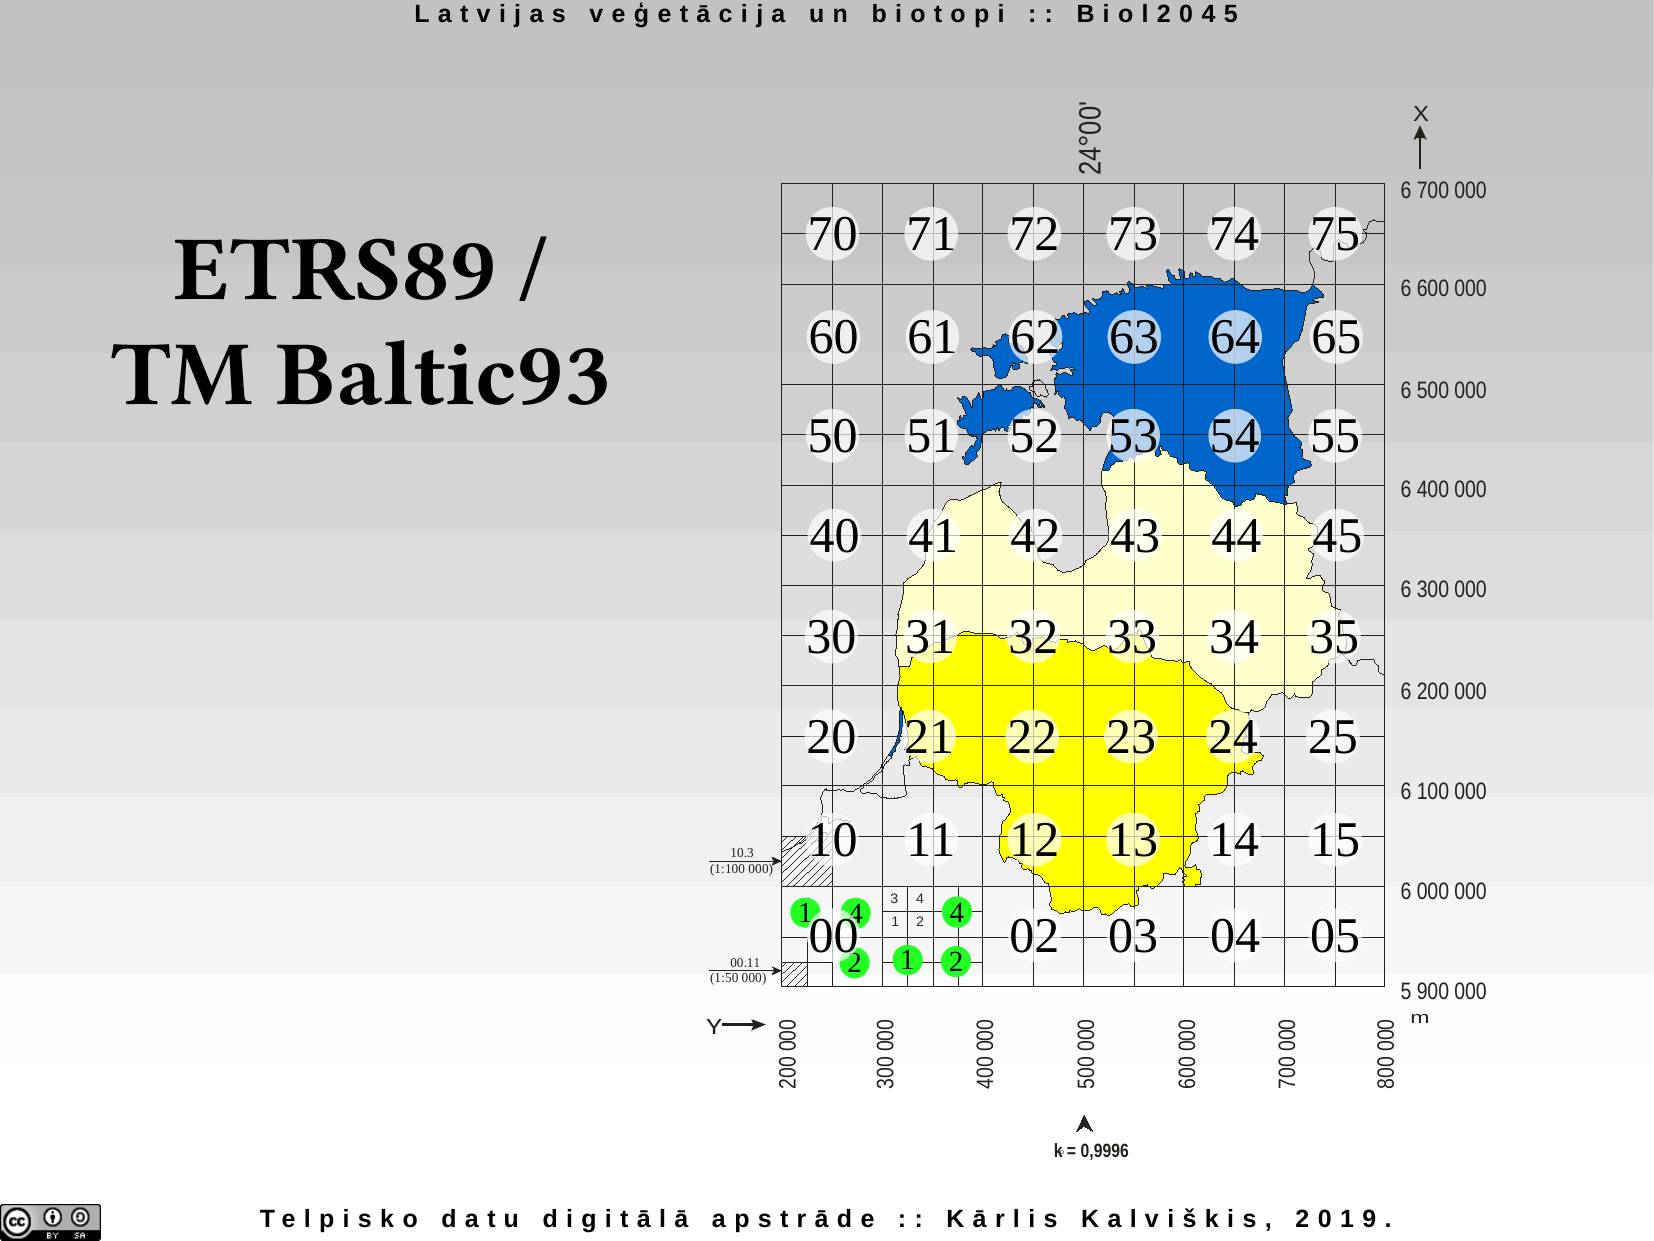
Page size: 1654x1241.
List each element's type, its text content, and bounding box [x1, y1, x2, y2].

text_box [1184, 270, 1234, 284]
text_box [1084, 636, 1134, 685]
text_box [1184, 686, 1234, 736]
text_box [1184, 285, 1234, 384]
text_box 10.3 [730, 845, 754, 861]
text_box 60 [806, 310, 861, 364]
text_box [1084, 887, 1134, 916]
text_box [1054, 385, 1083, 423]
text_box 14 [1207, 812, 1262, 867]
text_box [983, 686, 1033, 736]
text_box [1285, 586, 1335, 635]
text_box [1184, 385, 1234, 434]
text_box [772, 856, 782, 866]
text_box [1235, 586, 1284, 635]
text_box [722, 1019, 766, 1031]
text_box 6 700 000 [1400, 176, 1521, 204]
text_box [934, 686, 982, 736]
text_box [1135, 486, 1183, 535]
text_box 23 [1104, 709, 1158, 764]
text_box 10 [805, 812, 860, 867]
text_box [1285, 636, 1329, 685]
text_box [1135, 636, 1183, 685]
text_box [1184, 435, 1234, 485]
text_box 400 000 [970, 991, 999, 1090]
text_box [983, 536, 1033, 585]
text_box 40 [807, 508, 862, 562]
text_box 62 [1008, 310, 1063, 364]
text_box [970, 347, 982, 357]
text_box [903, 561, 933, 585]
text_box 63 [1107, 310, 1162, 364]
text_box [1184, 536, 1234, 585]
text_box [1285, 435, 1312, 485]
text_box [998, 837, 1016, 863]
text_box [1034, 686, 1083, 736]
text_box [983, 586, 1033, 635]
text_box [1084, 540, 1134, 585]
text_box 05 [1308, 908, 1363, 963]
text_box [1184, 786, 1227, 836]
text_box [1235, 636, 1284, 685]
text_box 45 [1310, 508, 1365, 562]
text_box 61 [905, 310, 960, 364]
text_box [1235, 752, 1264, 775]
text_box 54 [1214, 408, 1262, 463]
text_box (1:100 000) [709, 861, 773, 877]
text_box 6 400 000 [1400, 475, 1521, 504]
text_box [942, 490, 982, 535]
text_box [1413, 128, 1427, 169]
text_box [1034, 397, 1045, 408]
text_box 2 [916, 914, 925, 930]
text_box 30 [809, 609, 859, 664]
text_box [888, 686, 933, 757]
text_box 41 [906, 508, 961, 562]
text_box [1285, 536, 1325, 585]
text_box [1235, 385, 1284, 434]
text_box [1184, 737, 1234, 785]
text_box [1034, 786, 1083, 836]
text_box (1:50 000) [709, 970, 767, 986]
text_box 700 000 [1272, 991, 1301, 1090]
text_box 03 [1106, 908, 1161, 963]
text_box 12 [1007, 812, 1062, 867]
text_box 43 [1108, 508, 1163, 562]
text_box 00.11 [730, 955, 761, 970]
text_box 71 [904, 206, 959, 261]
text_box [1285, 385, 1294, 434]
text_box 200 000 [773, 991, 801, 1090]
text_box [1135, 786, 1183, 836]
text_box [962, 435, 982, 465]
text_box [1235, 686, 1284, 714]
text_box 6 000 000 [1400, 877, 1521, 906]
text_box 1 [892, 944, 923, 976]
text_box 6 300 000 [1400, 575, 1521, 604]
text_box [983, 486, 1017, 535]
text_box [934, 636, 982, 685]
text_box [1034, 586, 1083, 635]
text_box 800 000 [1371, 991, 1400, 1090]
text_box [1166, 268, 1183, 284]
text_box 13 [1106, 812, 1161, 867]
text_box [1184, 586, 1234, 635]
text_box 72 [1007, 206, 1062, 261]
text_box 4 [841, 897, 871, 929]
text_box [1135, 686, 1183, 736]
text_box 42 [1008, 508, 1063, 562]
text_box 300 000 [871, 991, 899, 1090]
text_box [1034, 737, 1083, 785]
text_box [934, 737, 982, 785]
text_box [1084, 285, 1134, 384]
text_box [1235, 536, 1284, 585]
text_box 21 [907, 709, 956, 764]
text_box 30 [804, 622, 825, 651]
text_box [1135, 536, 1183, 585]
text_box 1 [790, 897, 821, 928]
text_box 51 [904, 408, 959, 463]
text_box [1084, 686, 1134, 736]
text_box 53 [1106, 408, 1161, 463]
text_box 55 [1308, 408, 1363, 463]
text_box [983, 737, 1033, 785]
text_box 32 [1006, 609, 1061, 664]
text_box [1034, 561, 1083, 585]
text_box 25 [1311, 709, 1360, 764]
text_box [993, 786, 1033, 836]
text_box 6 500 000 [1400, 375, 1521, 404]
text_box [1019, 863, 1033, 874]
text_box [1135, 837, 1183, 886]
text_box 73 [1106, 206, 1161, 261]
text_box 2 [940, 946, 972, 978]
text_box [1184, 837, 1202, 886]
text_box [1135, 887, 1139, 906]
text_box [934, 586, 982, 635]
text_box [1235, 435, 1284, 485]
title ETRS89 / TM Baltic93 [0, 179, 724, 465]
text_box 20 [804, 709, 859, 764]
picture [0, 0, 1654, 1241]
text_box [895, 636, 933, 685]
text_box [983, 333, 1023, 379]
text_box 52 [1007, 408, 1062, 463]
text_box [1135, 586, 1183, 635]
text_box [1135, 435, 1183, 485]
text_box 24 [1206, 709, 1260, 764]
text_box [1102, 486, 1134, 530]
text_box 44 [1209, 508, 1264, 562]
text_box [1235, 486, 1284, 535]
text_box [1034, 636, 1083, 685]
text_box 33 [1105, 609, 1159, 664]
text_box [919, 762, 933, 770]
text_box 4 [916, 891, 925, 907]
text_box 54 [1208, 420, 1228, 450]
text_box 21 [902, 722, 921, 750]
text_box k = 0,9996 [1053, 1139, 1172, 1162]
text_box [1084, 786, 1134, 836]
text_box 600 000 [1172, 991, 1201, 1090]
text_box 74 [1207, 206, 1262, 261]
text_box 2 [839, 947, 870, 979]
text_box [1184, 486, 1234, 535]
text_box [1084, 837, 1134, 886]
text_box 15 [1308, 812, 1363, 867]
text_box [1135, 285, 1183, 384]
text_box [895, 586, 933, 635]
text_box 6 200 000 [1400, 677, 1521, 706]
text_box 11 [904, 812, 959, 867]
text_box [957, 392, 982, 434]
text_box 500 000 [1071, 991, 1100, 1090]
text_box [1285, 285, 1324, 354]
text_box 75 [1308, 206, 1363, 261]
text_box 3 [890, 891, 899, 907]
text_box Y [706, 1011, 722, 1041]
text_box [934, 536, 982, 585]
text_box [1101, 450, 1134, 485]
text_box 34 [1207, 609, 1262, 664]
text_box m [1410, 1007, 1430, 1027]
text_box [772, 966, 782, 976]
text_box 64 [1208, 310, 1263, 364]
text_box 6 100 000 [1400, 777, 1521, 806]
text_box [983, 636, 1033, 685]
text_box [1084, 737, 1134, 785]
text_box 65 [1309, 310, 1364, 364]
text_box 35 [1307, 609, 1361, 664]
text_box [1285, 686, 1313, 699]
text_box X [1413, 98, 1429, 128]
text_box 6 600 000 [1400, 273, 1521, 302]
text_box [1049, 887, 1083, 914]
text_box [1034, 837, 1083, 886]
text_box 00 [806, 908, 861, 963]
text_box 02 [1007, 908, 1062, 963]
text_box 24°00' [1071, 72, 1108, 176]
text_box [1184, 636, 1234, 685]
text_box [1235, 285, 1284, 384]
text_box [983, 385, 1033, 434]
text_box 04 [1208, 908, 1263, 963]
text_box [1084, 586, 1134, 635]
text_box [1076, 1115, 1093, 1132]
text_box 70 [805, 206, 860, 261]
text_box 5 900 000 [1400, 977, 1521, 1006]
text_box [1135, 385, 1183, 434]
text_box 50 [805, 408, 860, 463]
text_box [1285, 486, 1313, 535]
text_box 31 [903, 609, 957, 664]
text_box [1135, 737, 1183, 785]
text_box o [1060, 1147, 1065, 1156]
text_box 4 [941, 896, 973, 928]
text_box [1050, 312, 1083, 384]
text_box 1 [891, 914, 900, 930]
text_box 25 [1306, 722, 1324, 749]
text_box [1084, 385, 1134, 431]
text_box 22 [1005, 709, 1060, 764]
